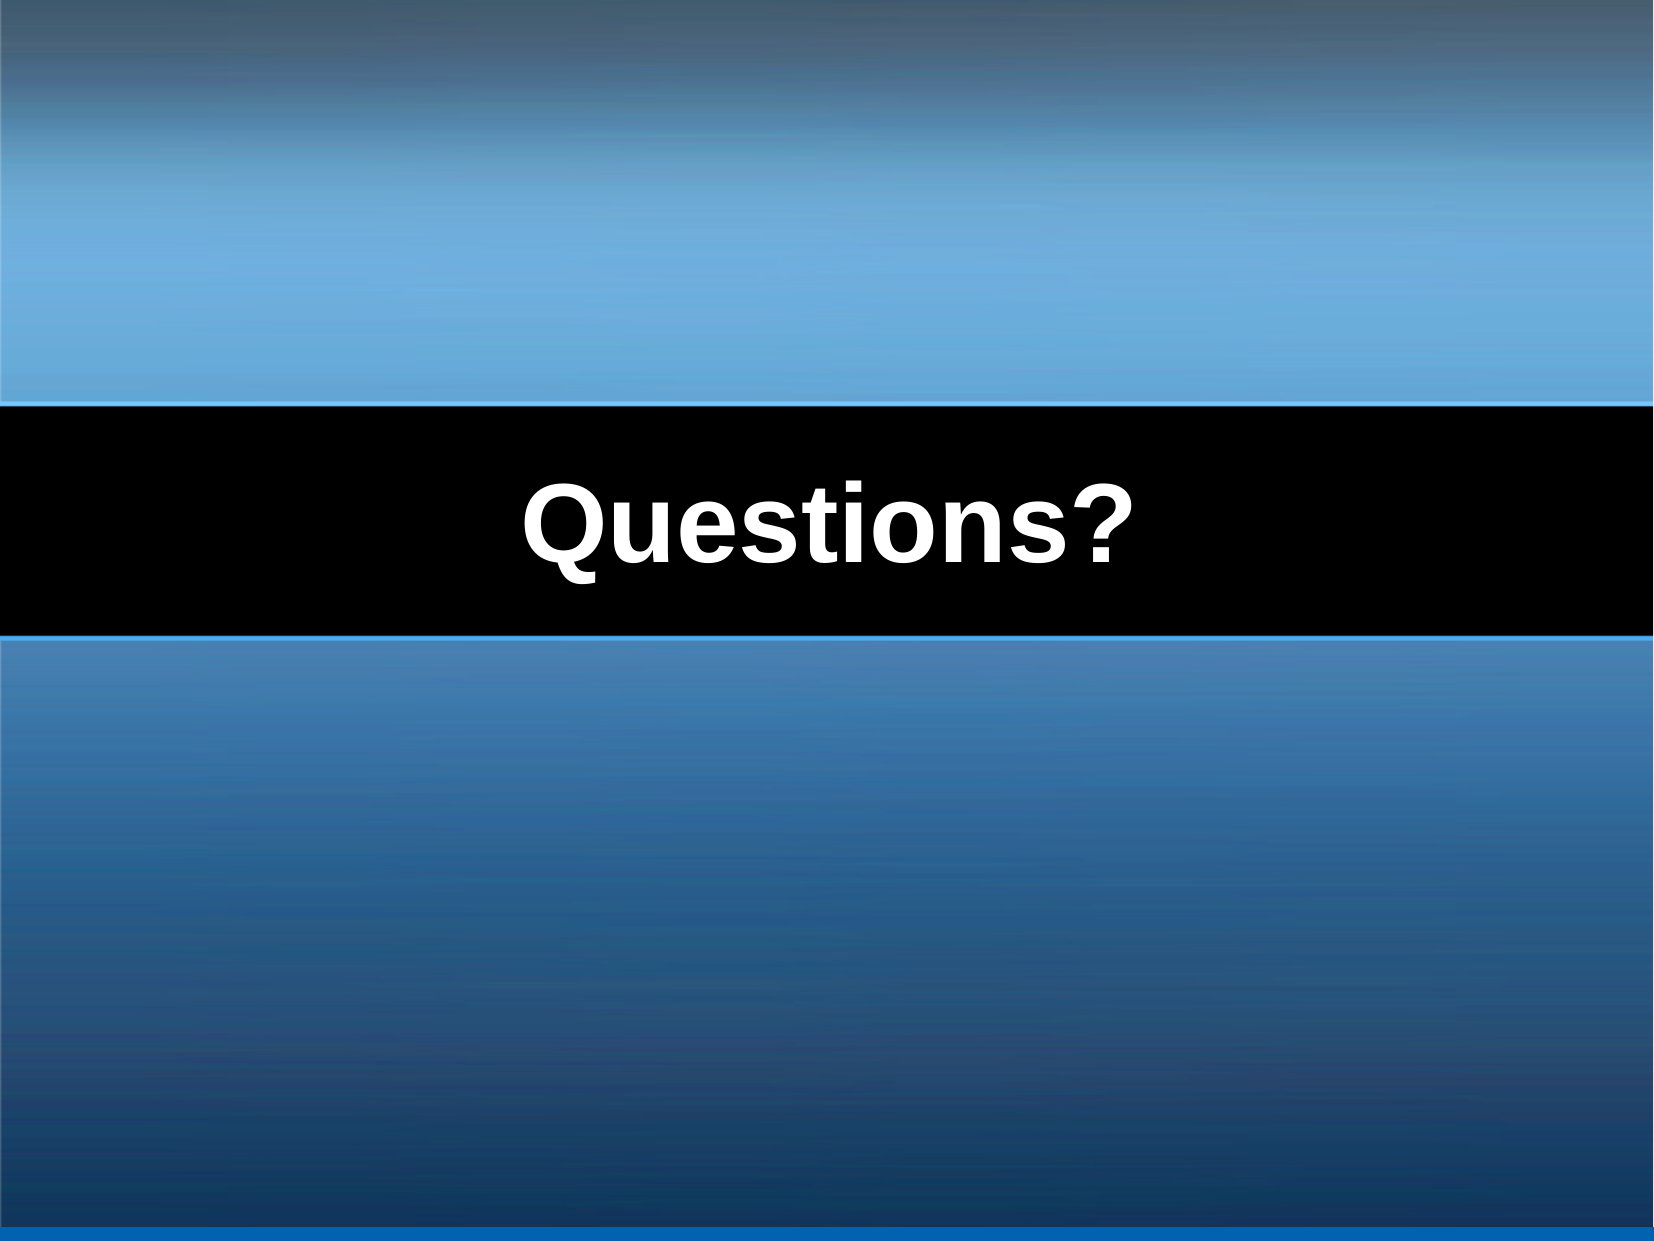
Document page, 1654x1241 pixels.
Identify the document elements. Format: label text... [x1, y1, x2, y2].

picture [0, 0, 1654, 1227]
title Questions? [123, 419, 1536, 627]
